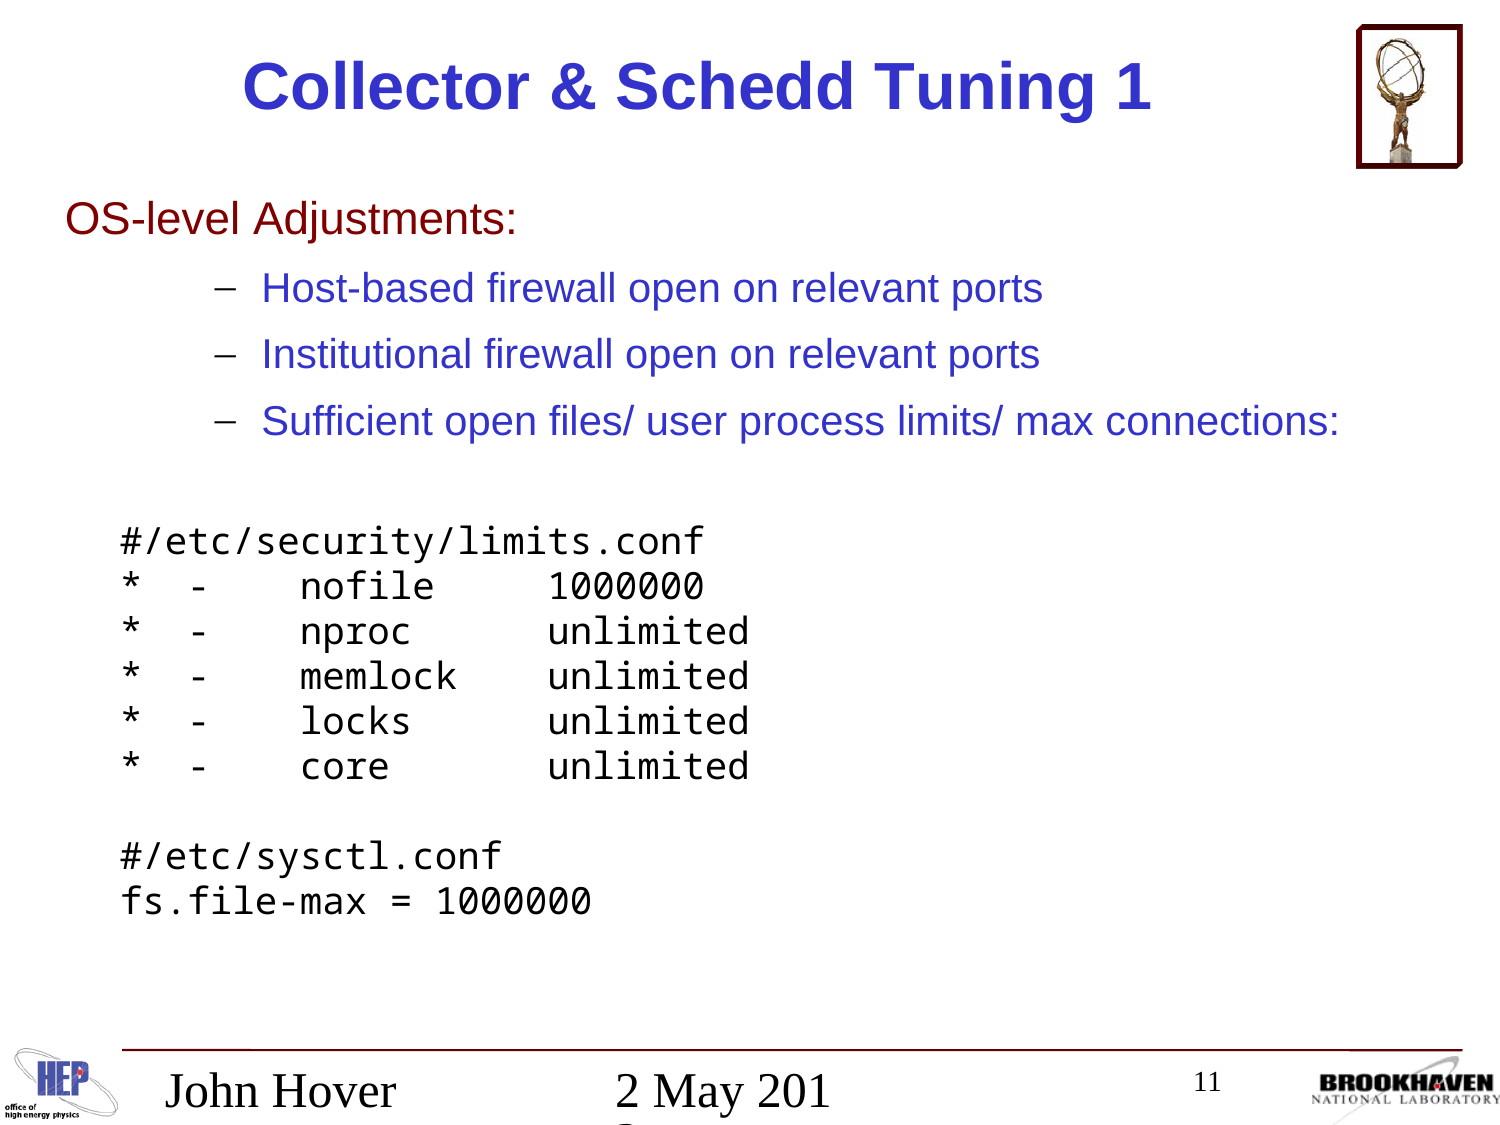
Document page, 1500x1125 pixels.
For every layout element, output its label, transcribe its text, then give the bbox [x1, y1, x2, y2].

text_box #/etc/security/limits.conf * - nofile 1000000 * - nproc unlimited * - memlock unlimited * - locks unlimited * - core unlimited #/etc/sysctl.conf fs.file-max = 1000000 [105, 510, 1276, 1020]
picture [1312, 1056, 1500, 1125]
list OS-level Adjustments: Host-based firewall open on relevant ports Institutional firewall open on relevant ports Sufficient open files/ user process limits/ max connections: [49, 174, 1458, 511]
picture [0, 1043, 122, 1125]
title Collector & Schedd Tuning 1 [50, 24, 1346, 158]
picture [1374, 37, 1426, 163]
